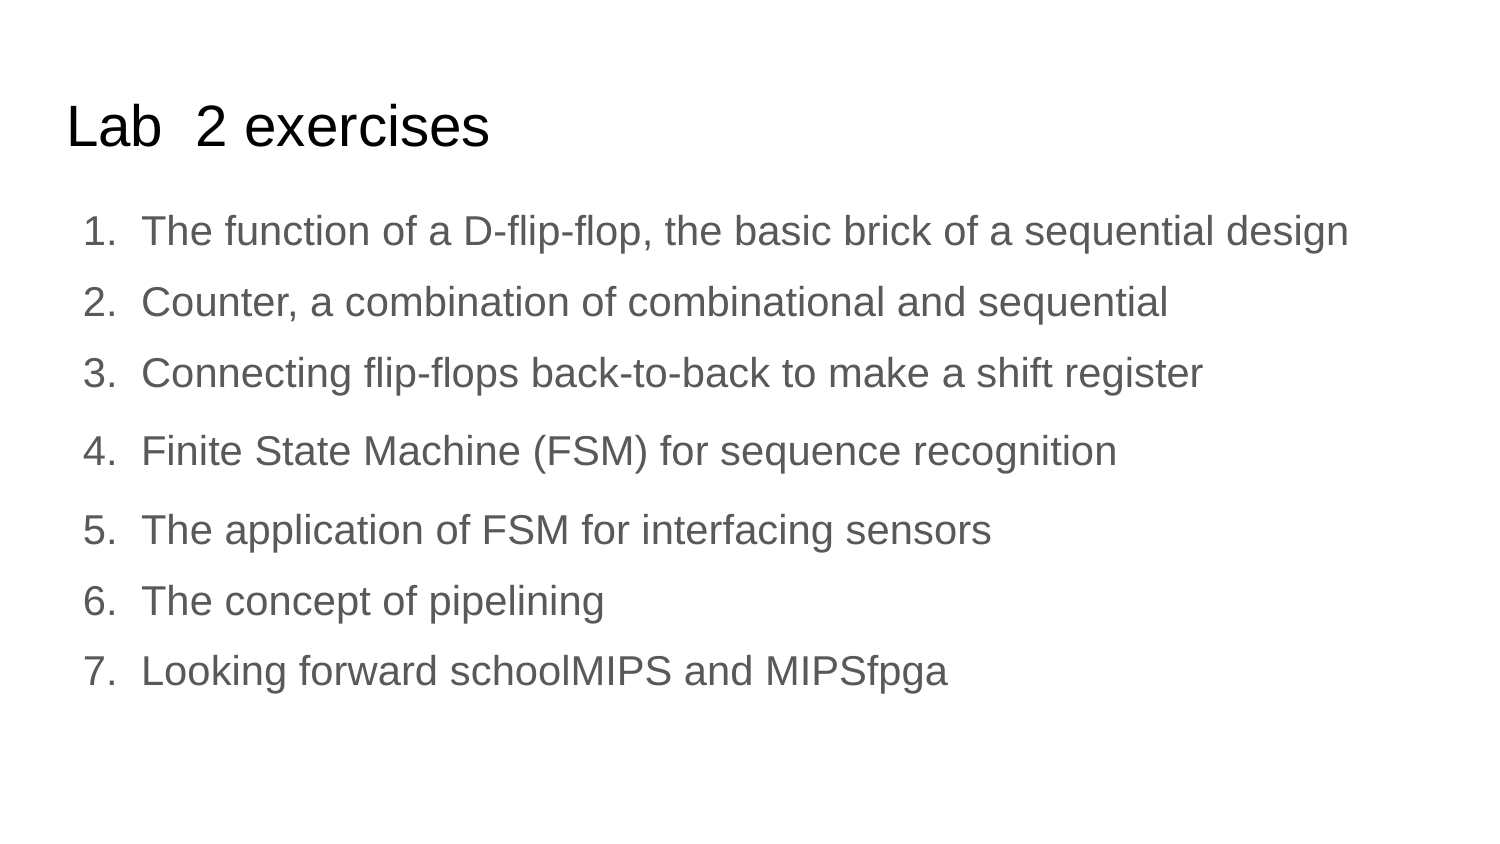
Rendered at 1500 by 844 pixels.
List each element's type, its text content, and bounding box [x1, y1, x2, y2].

list The function of a D-flip-flop, the basic brick of a sequential design Counter, a combination of combinational and sequential Connecting flip-flops back-to-back to make a shift register Finite State Machine (FSM) for sequence recognition The application of FSM for interfacing sensors The concept of pipelining Looking forward schoolMIPS and MIPSfpga [51, 189, 1449, 750]
title Lab 2 exercises [51, 72, 1449, 167]
